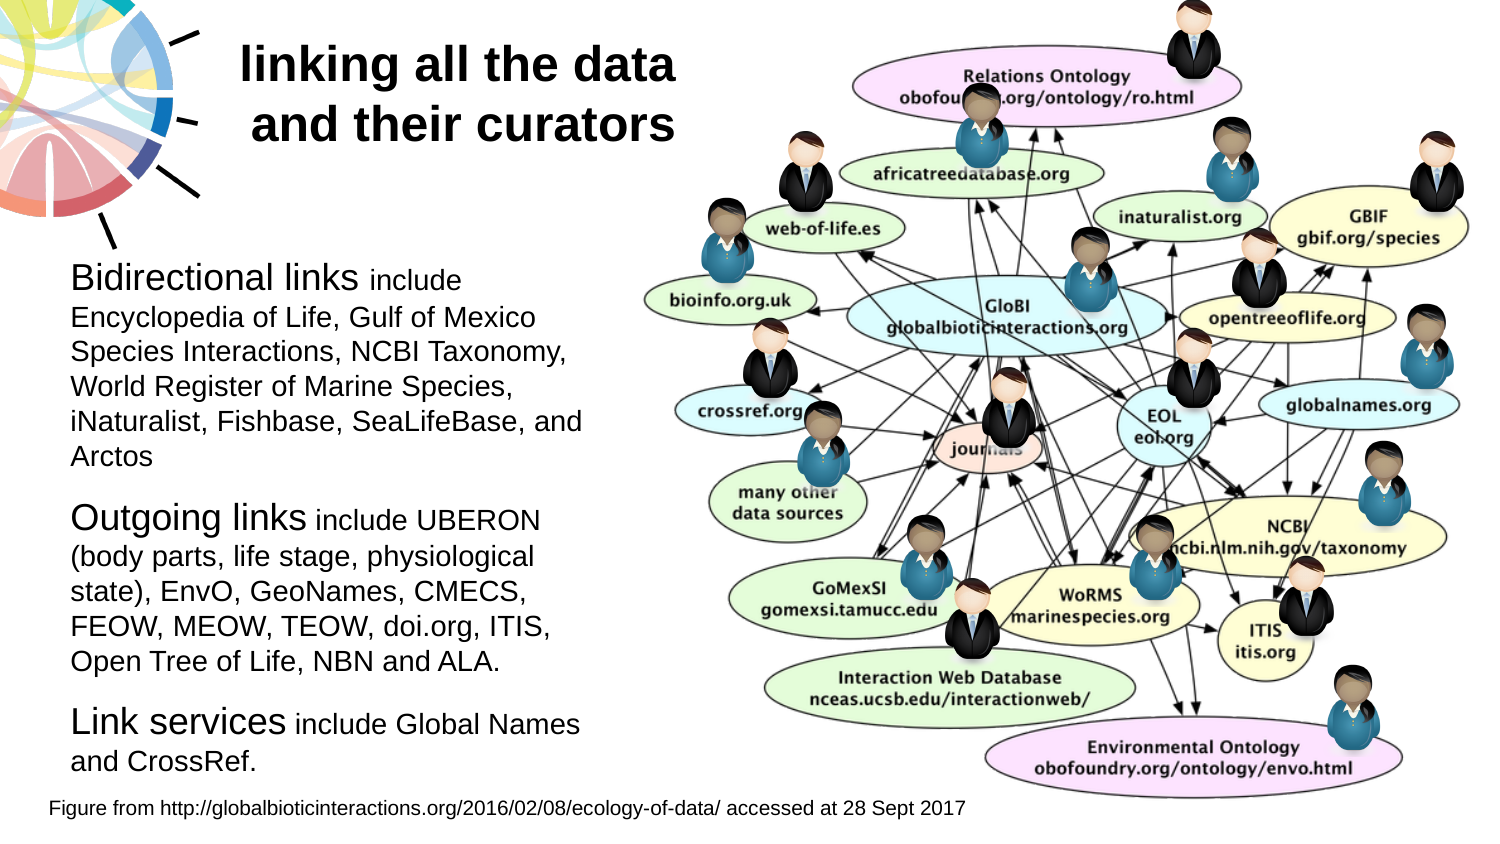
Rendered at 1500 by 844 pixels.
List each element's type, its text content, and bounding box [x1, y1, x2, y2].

text_box Bidirectional links include Encyclopedia of Life, Gulf of Mexico Species Interactions, NCBI Taxonomy, World Register of Marine Species, iNaturalist, Fishbase, SeaLifeBase, and Arctos Outgoing links include UBERON (body parts, life stage, physiological state), EnvO, GeoNames, CMECS, FEOW, MEOW, TEOW, doi.org, ITIS, Open Tree of Life, NBN and ALA. Link services include Global Names and CrossRef. [55, 237, 628, 779]
picture [0, 0, 212, 256]
picture [628, 0, 1485, 779]
text_box Figure from http://globalbioticinteractions.org/2016/02/08/ecology-of-data/ accessed at 28 Sept 2017 [33, 779, 1500, 823]
text_box linking all the data and their curators [212, 16, 692, 151]
